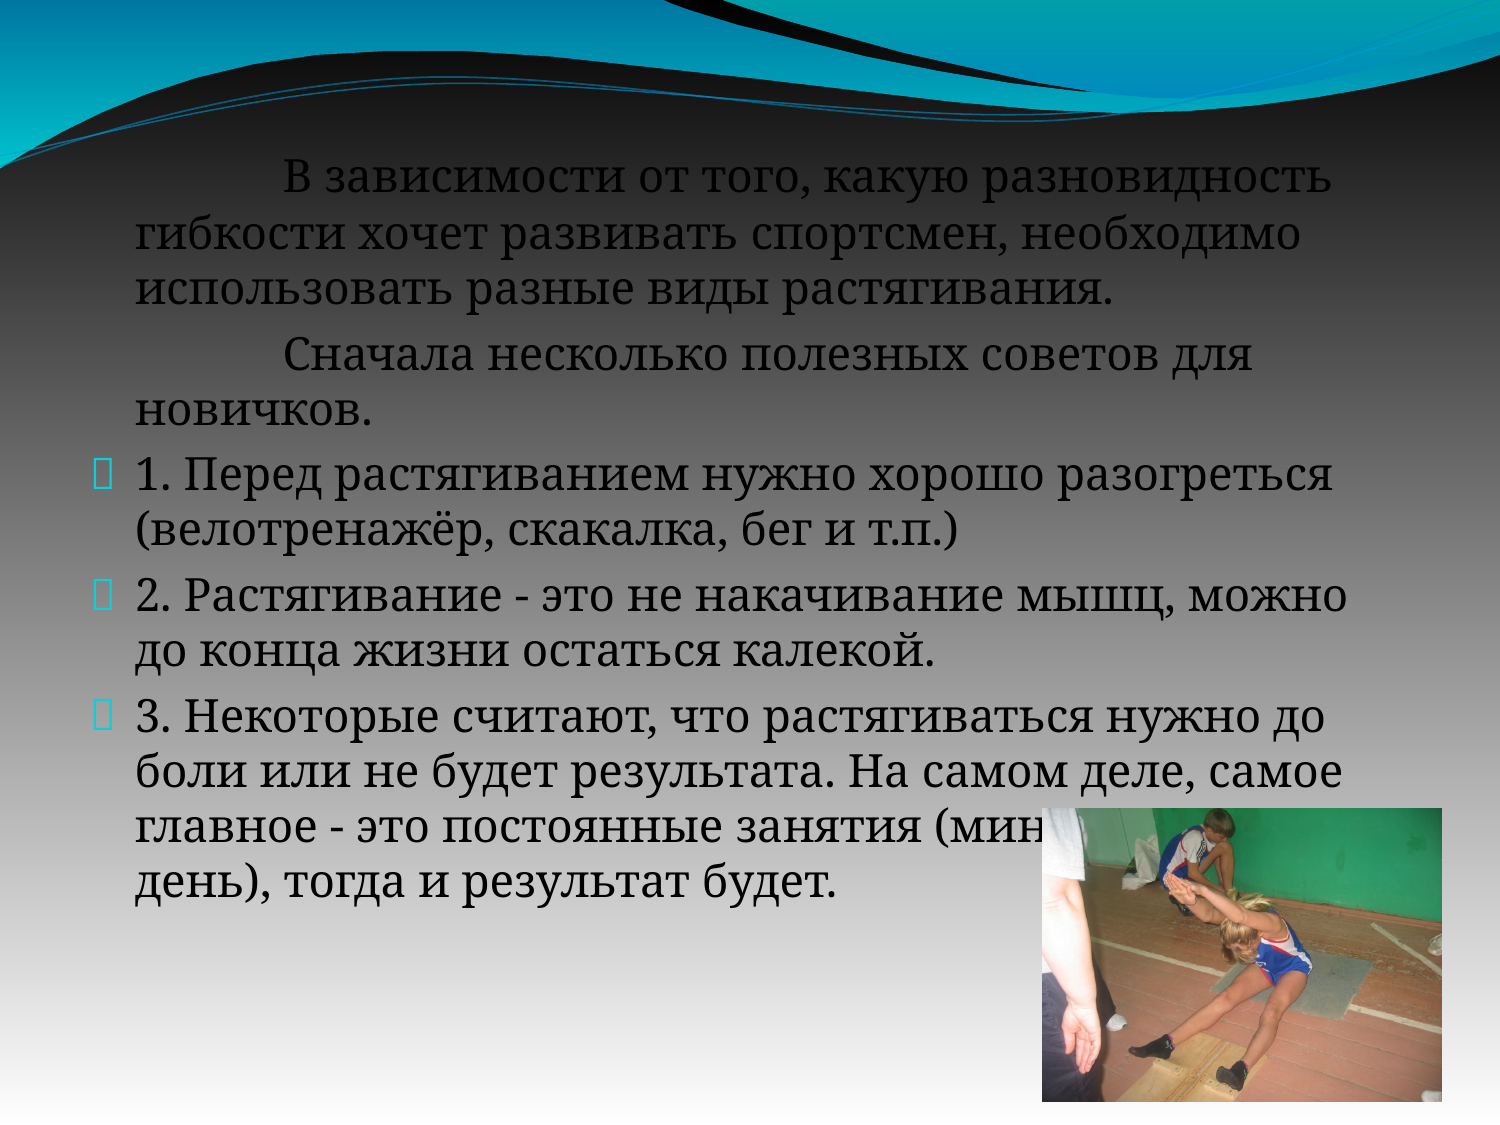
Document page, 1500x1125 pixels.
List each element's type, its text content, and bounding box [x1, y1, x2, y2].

list В зависимости от того, какую разновидность гибкости хочет развивать спортсмен, необходимо использовать разные виды растягивания. Сначала несколько полезных советов для новичков. 1. Перед растягиванием нужно хорошо разогреться (велотренажёр, скакалка, бег и т.п.) 2. Растягивание - это не накачивание мышц, можно до конца жизни остаться калекой. 3. Некоторые считают, что растягиваться нужно до боли или не будет результата. На самом деле, самое главное - это постоянные занятия (минимум через день), тогда и результат будет. [75, 131, 1425, 858]
picture [1042, 808, 1442, 1102]
title [70, 105, 211, 153]
